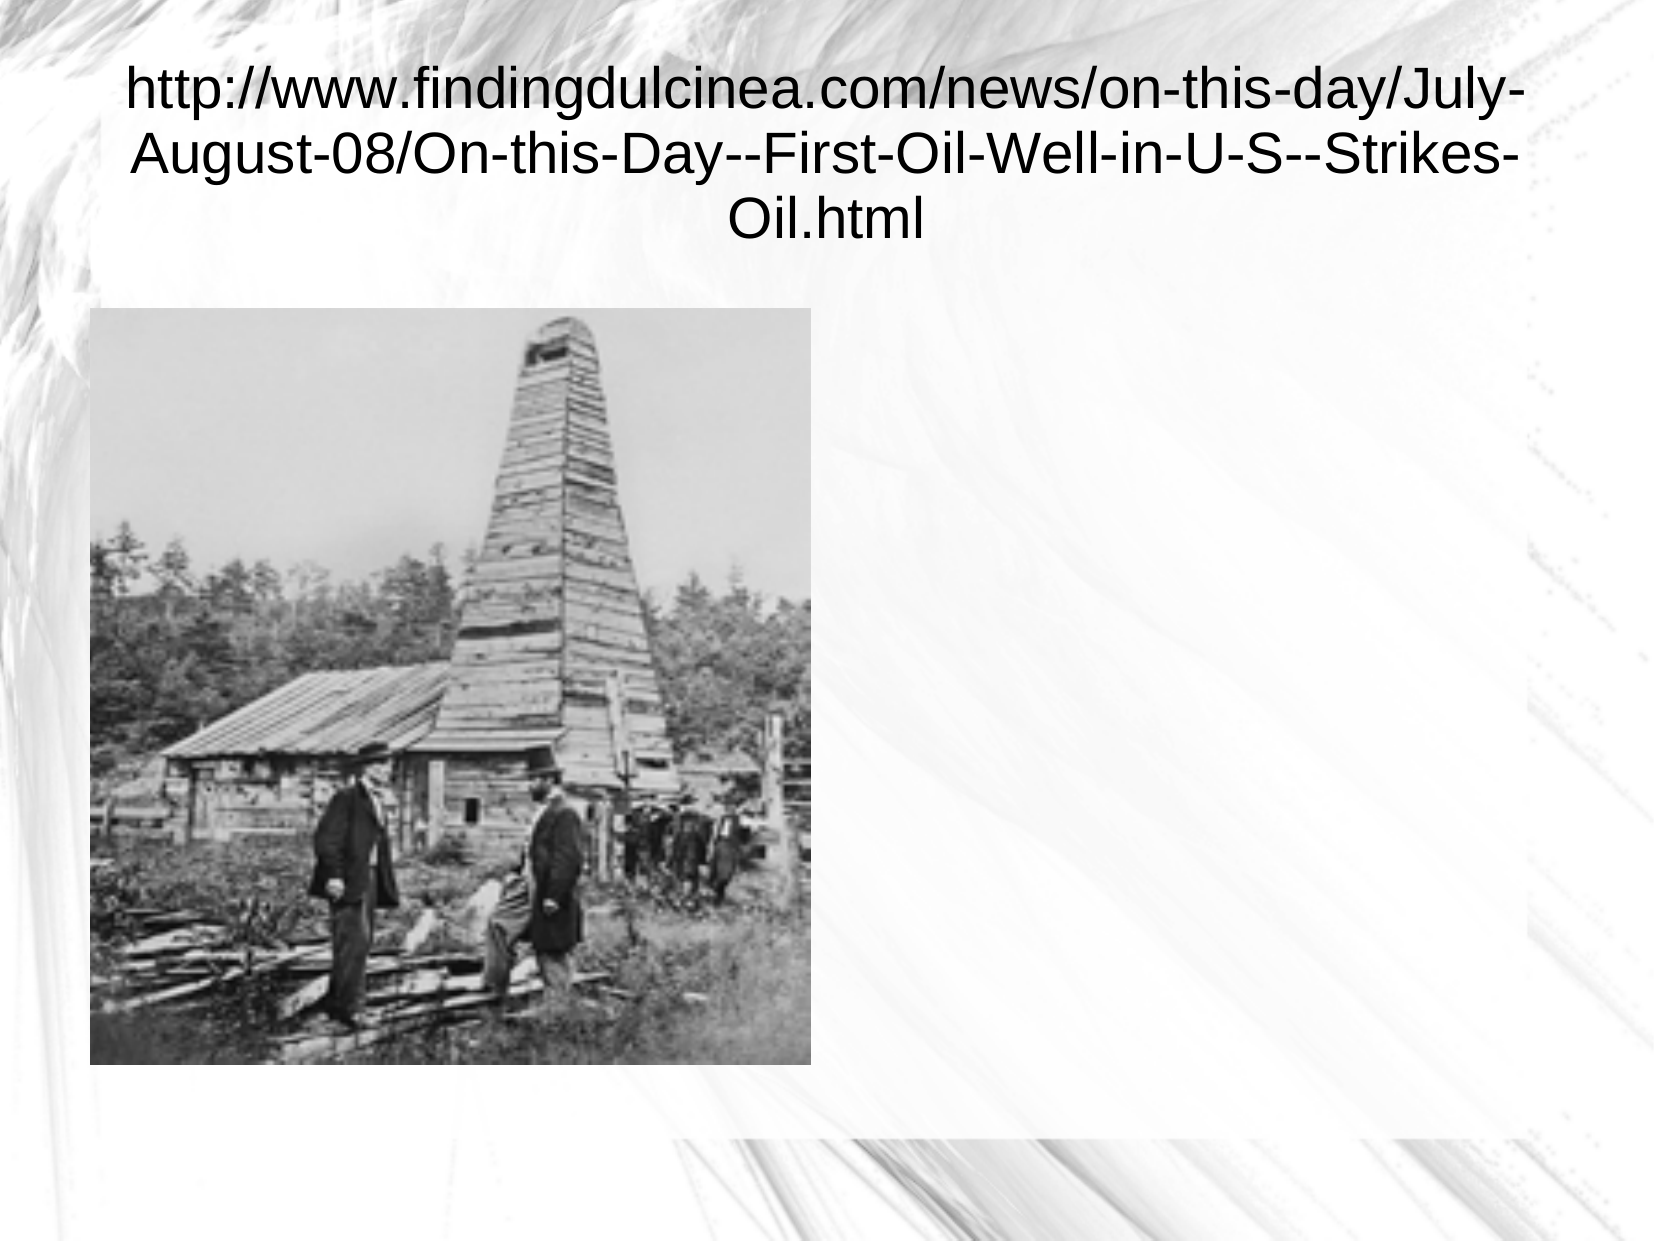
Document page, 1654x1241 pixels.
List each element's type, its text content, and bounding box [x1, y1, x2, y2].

picture [0, 0, 1654, 1241]
title http://www.findingdulcinea.com/news/on-this-day/July-August-08/On-this-Day--First-Oil-Well-in-U-S--Strikes-Oil.html [82, 49, 1571, 257]
